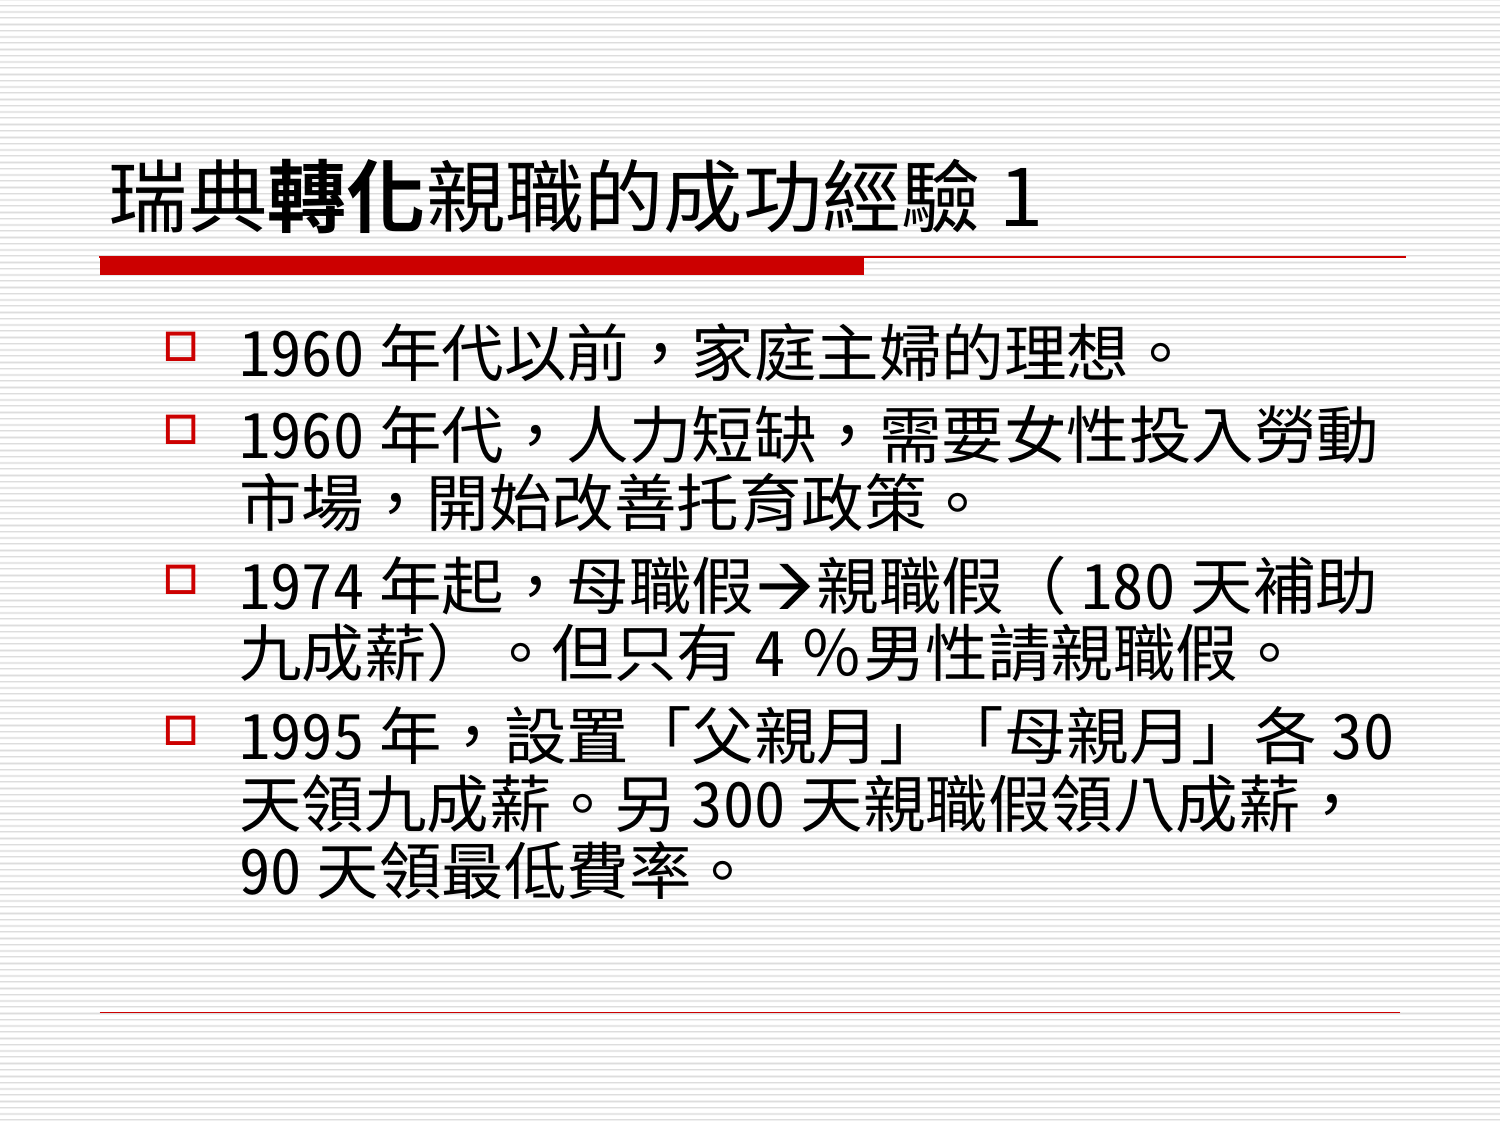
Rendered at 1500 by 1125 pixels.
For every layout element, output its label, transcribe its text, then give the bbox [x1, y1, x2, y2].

picture [0, 0, 1500, 1125]
list 1960年代以前，家庭主婦的理想。 1960年代，人力短缺，需要女性投入勞動市場，開始改善托育政策。 1974年起，母職假親職假（180天補助九成薪）。但只有4％男性請親職假。 1995年，設置「父親月」「母親月」各30天領九成薪。另300天親職假領八成薪，90天領最低費率。 [147, 314, 1423, 990]
title 瑞典轉化親職的成功經驗1 [94, 50, 1407, 250]
